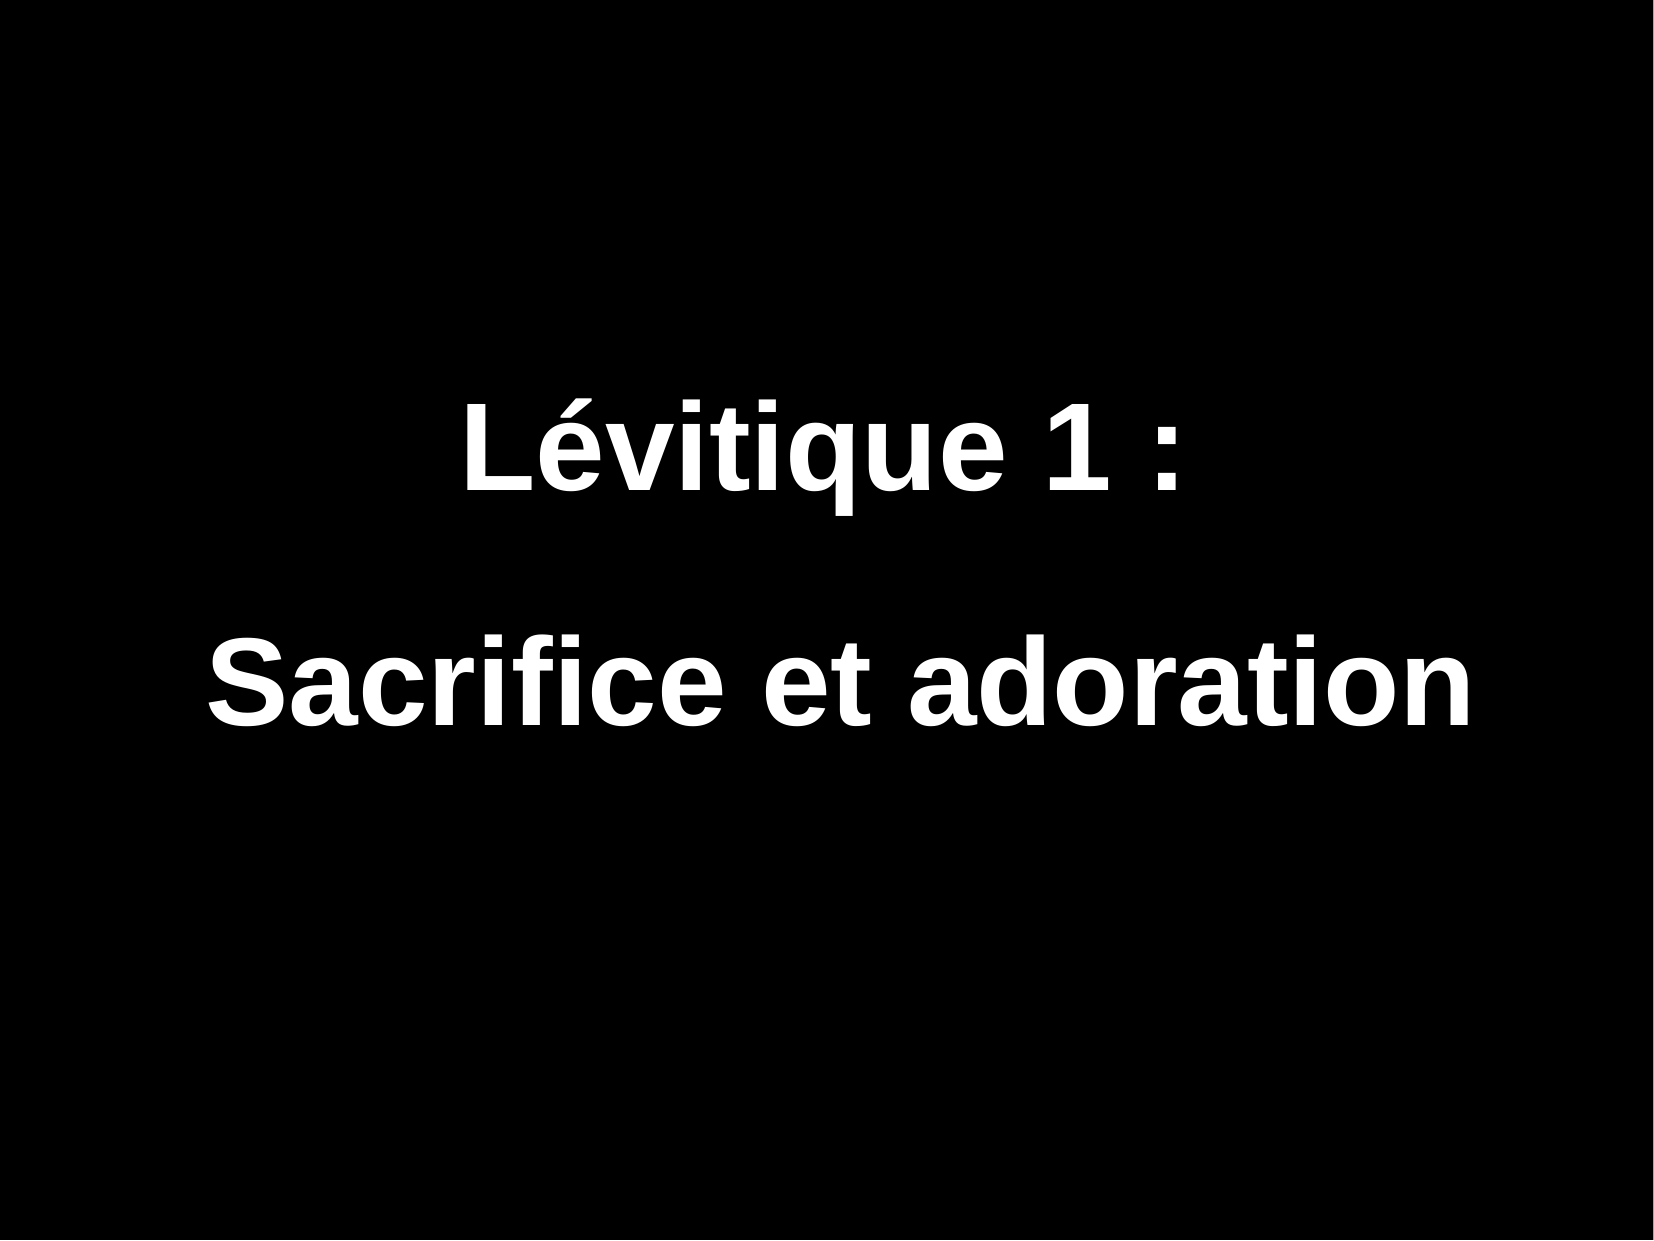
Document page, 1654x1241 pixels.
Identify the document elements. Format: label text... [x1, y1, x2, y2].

text_box Lévitique 1 : Sacrifice et adoration [88, 389, 1595, 833]
